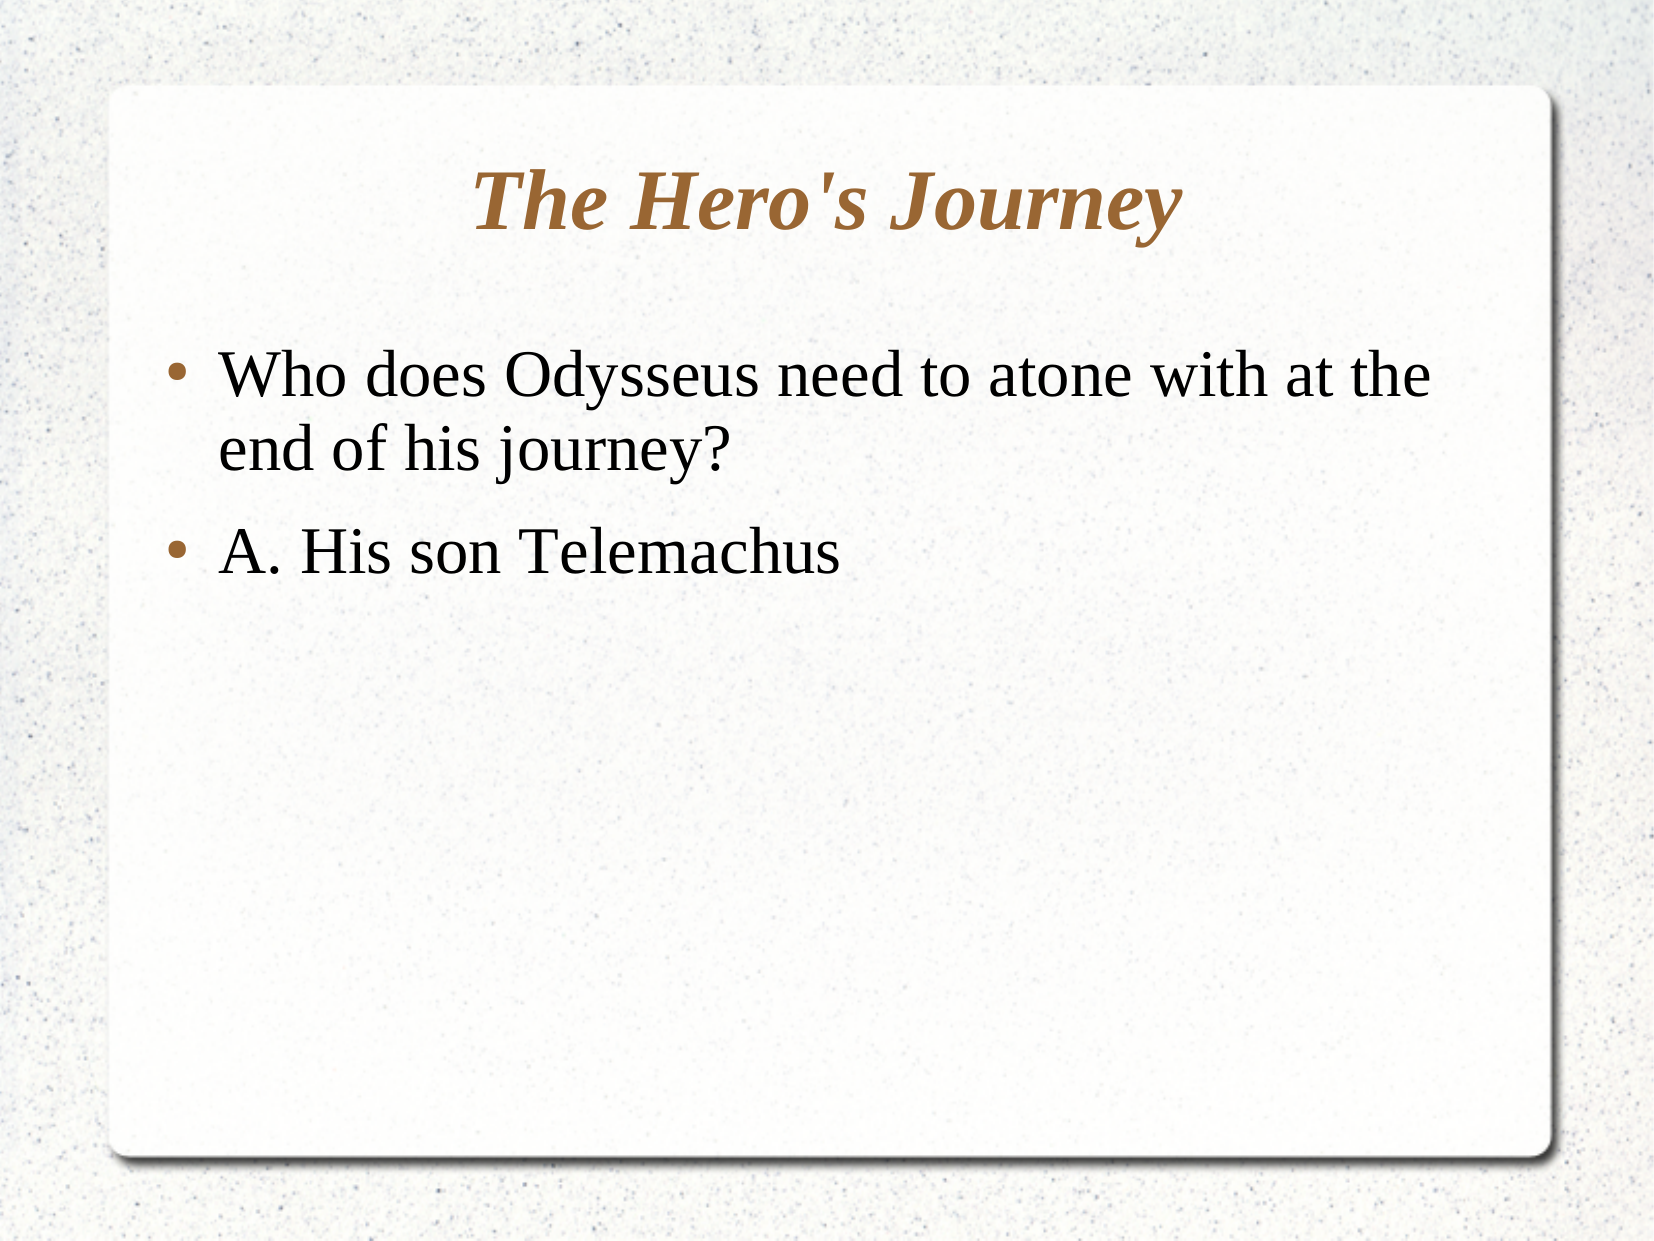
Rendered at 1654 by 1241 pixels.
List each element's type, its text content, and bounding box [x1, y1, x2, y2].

title The Hero's Journey [118, 96, 1536, 304]
list Who does Odysseus need to atone with at the end of his journey? A. His son Telemachus [147, 336, 1506, 987]
picture [0, 0, 1654, 1241]
